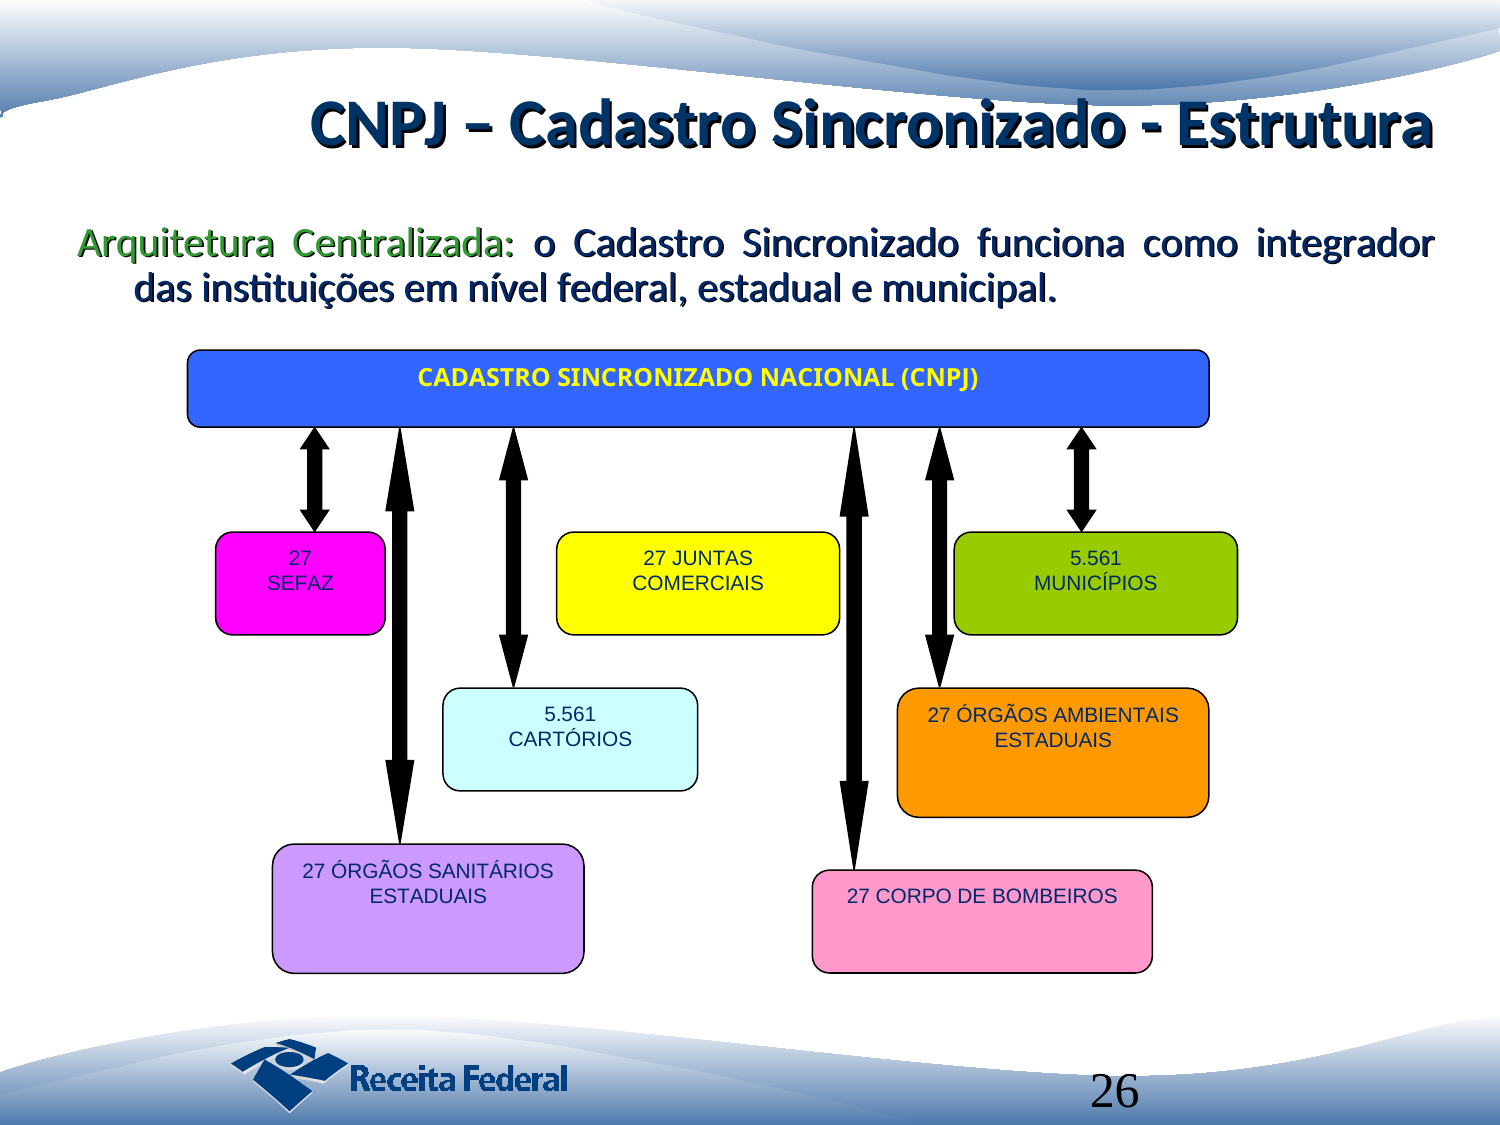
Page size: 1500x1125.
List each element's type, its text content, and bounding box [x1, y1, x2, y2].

text_box 5.561 CARTÓRIOS [442, 688, 698, 791]
list Arquitetura Centralizada: o Cadastro Sincronizado funciona como integrador das instituições em nível federal, estadual e municipal. [62, 212, 1450, 374]
text_box 27 ÓRGÃOS SANITÁRIOS ESTADUAIS [272, 844, 584, 974]
text_box 27 SEFAZ [215, 532, 386, 635]
text_box 27 ÓRGÃOS AMBIENTAIS ESTADUAIS [897, 688, 1209, 818]
text_box [386, 428, 414, 844]
text_box [301, 428, 329, 531]
text_box [1067, 428, 1096, 531]
text_box 27 CORPO DE BOMBEIROS [812, 870, 1153, 973]
text_box [499, 428, 528, 687]
title CNPJ – Cadastro Sincronizado - Estrutura [62, 24, 1450, 212]
text_box 27 JUNTAS COMERCIAIS [556, 532, 840, 635]
text_box 5.561 MUNICÍPIOS [954, 532, 1238, 635]
text_box CADASTRO SINCRONIZADO NACIONAL (CNPJ) [187, 350, 1210, 428]
text_box [925, 428, 954, 687]
text_box [840, 428, 868, 870]
picture [229, 1037, 575, 1117]
